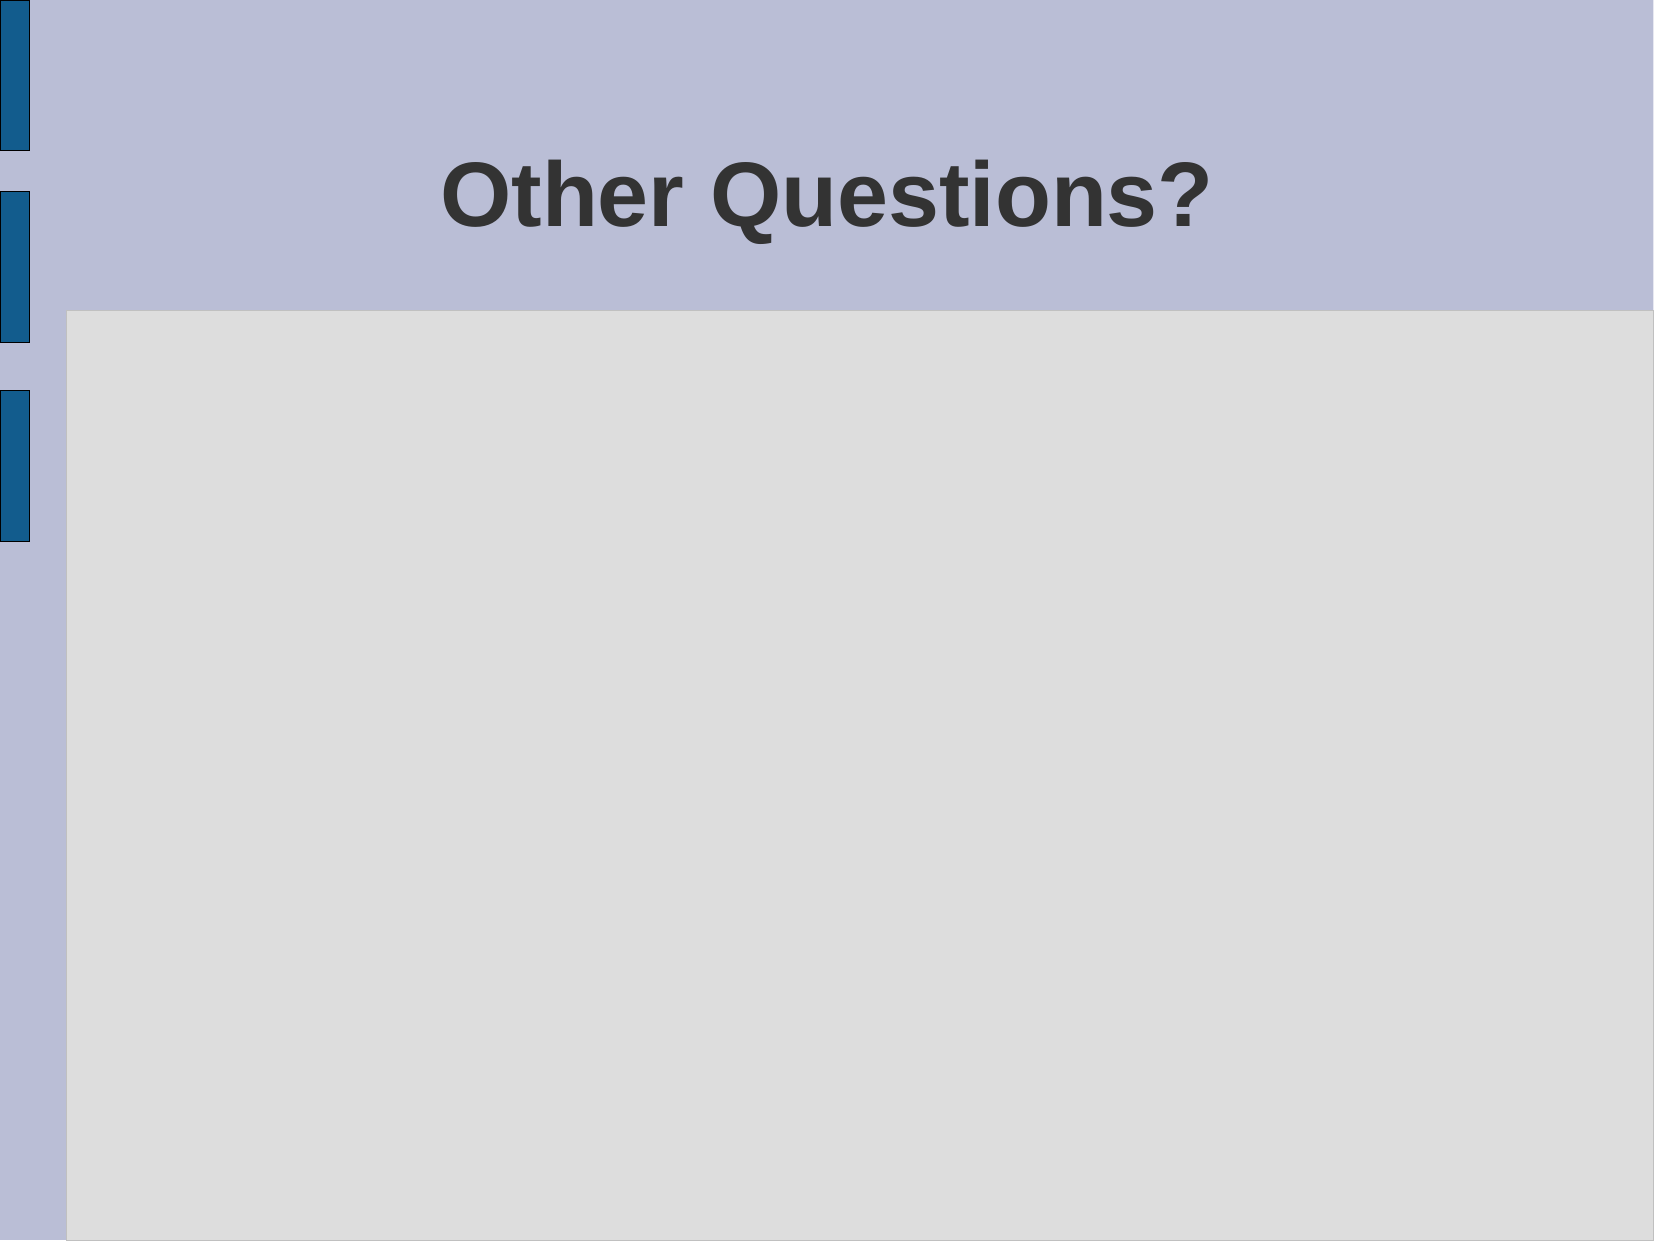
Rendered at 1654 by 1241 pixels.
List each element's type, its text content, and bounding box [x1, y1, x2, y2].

title Other Questions? [121, 91, 1534, 299]
